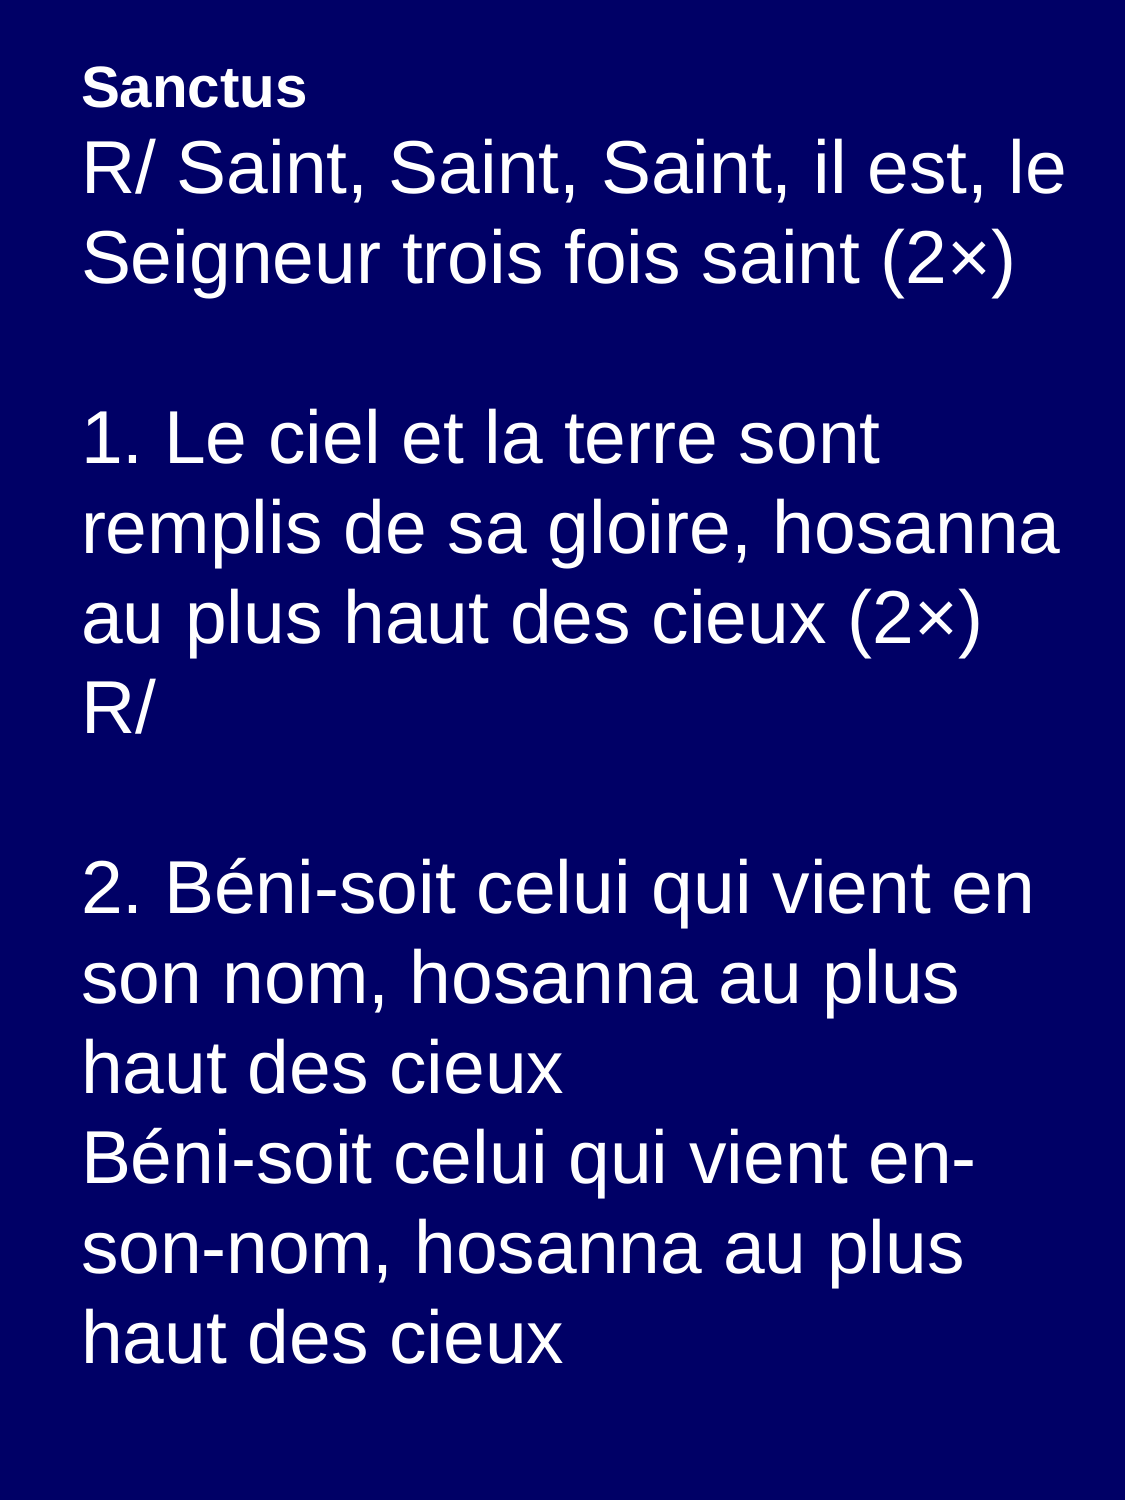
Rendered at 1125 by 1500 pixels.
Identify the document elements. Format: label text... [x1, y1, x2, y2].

text_box Sanctus R/ Saint, Saint, Saint, il est, le Seigneur trois fois saint (2×) 1. Le ciel et la terre sont remplis de sa gloire, hosanna au plus haut des cieux (2×) R/ 2. Béni-soit celui qui vient en son nom, hosanna au plus haut des cieux Béni-soit celui qui vient en-son-nom, hosanna au plus haut des cieux [66, 41, 1094, 1387]
